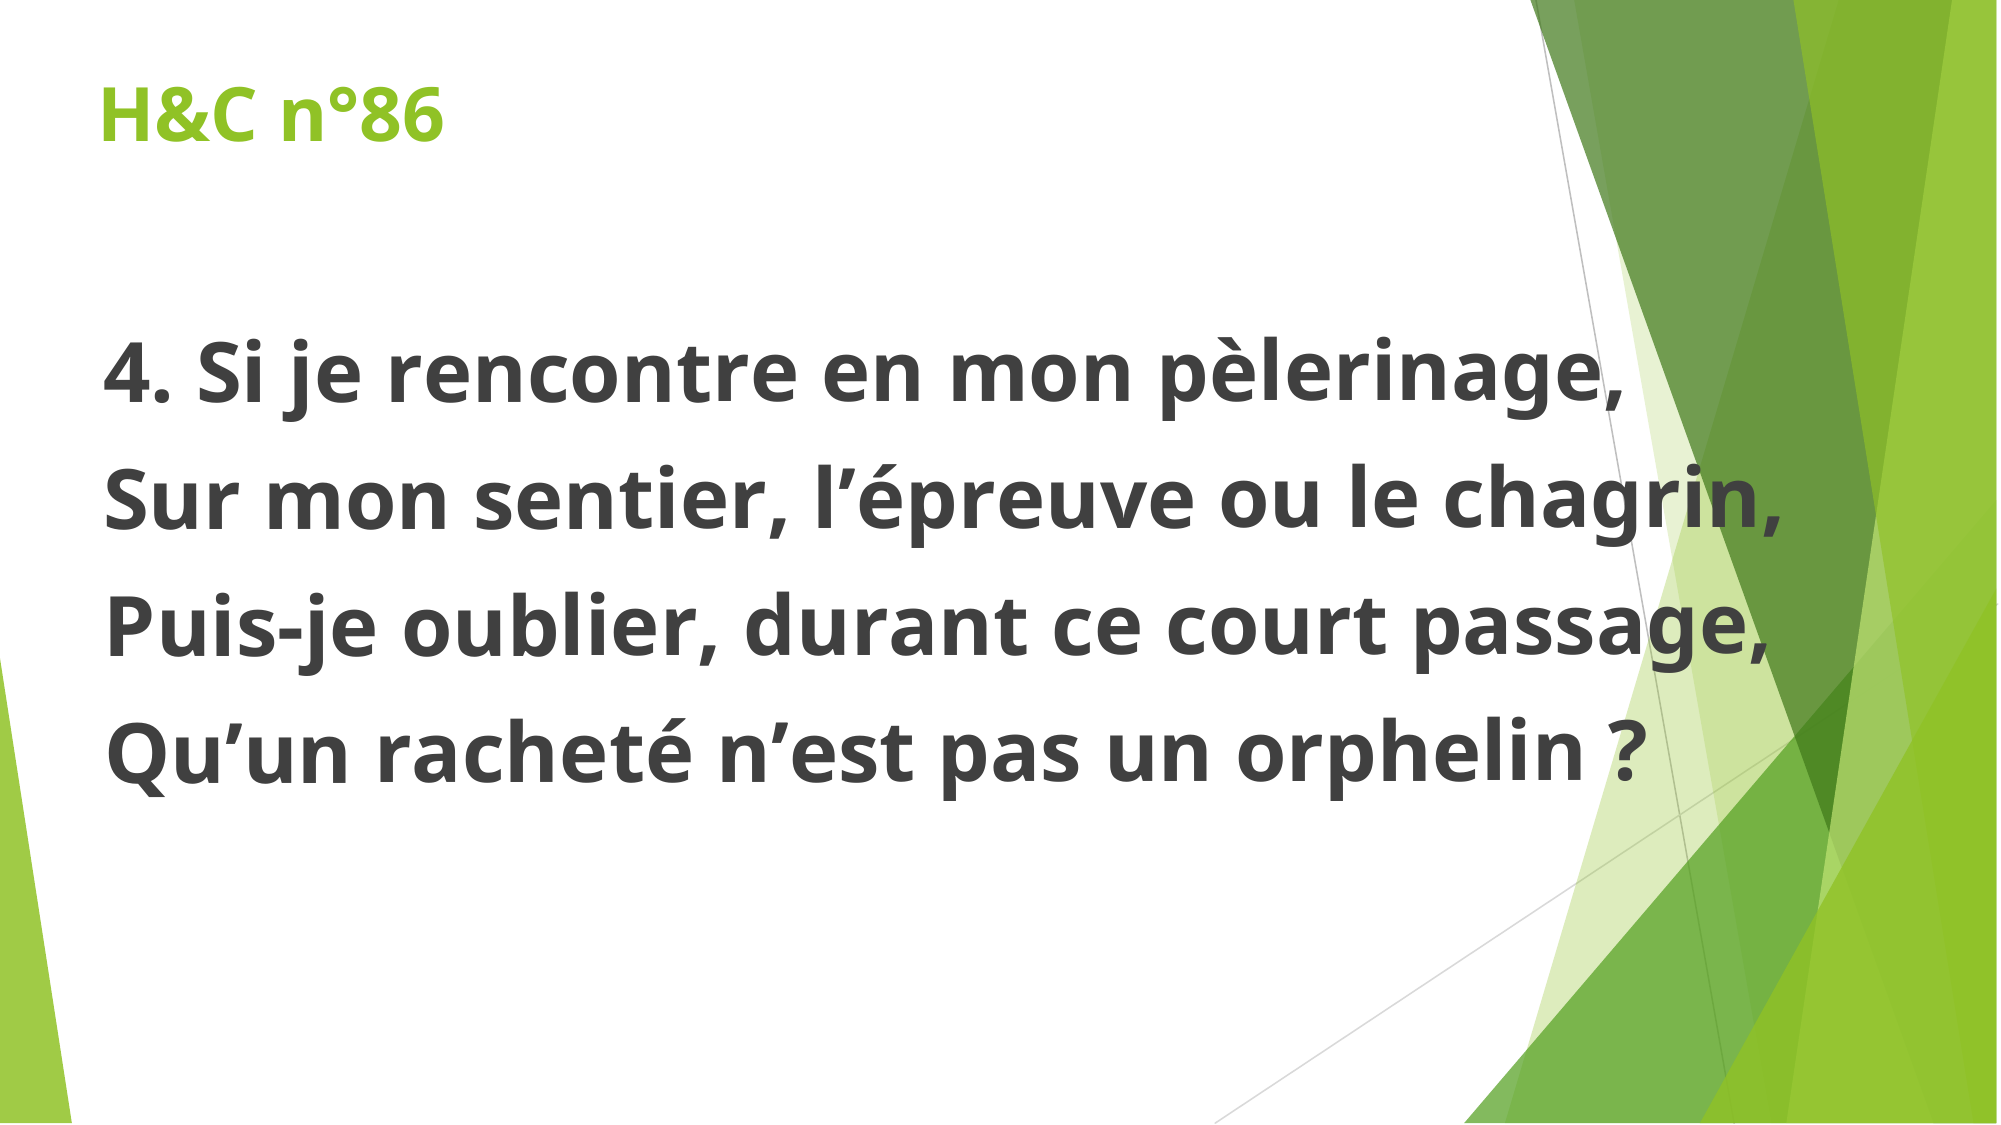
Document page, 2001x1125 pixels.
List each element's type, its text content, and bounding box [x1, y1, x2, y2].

text_box 4. Si je rencontre en mon pèlerinage, Sur mon sentier, l’épreuve ou le chagrin, Puis-je oublier, durant ce court passage, Qu’un racheté n’est pas un orphelin ? [88, 292, 1839, 1082]
text_box H&C n°86 [82, 59, 496, 166]
